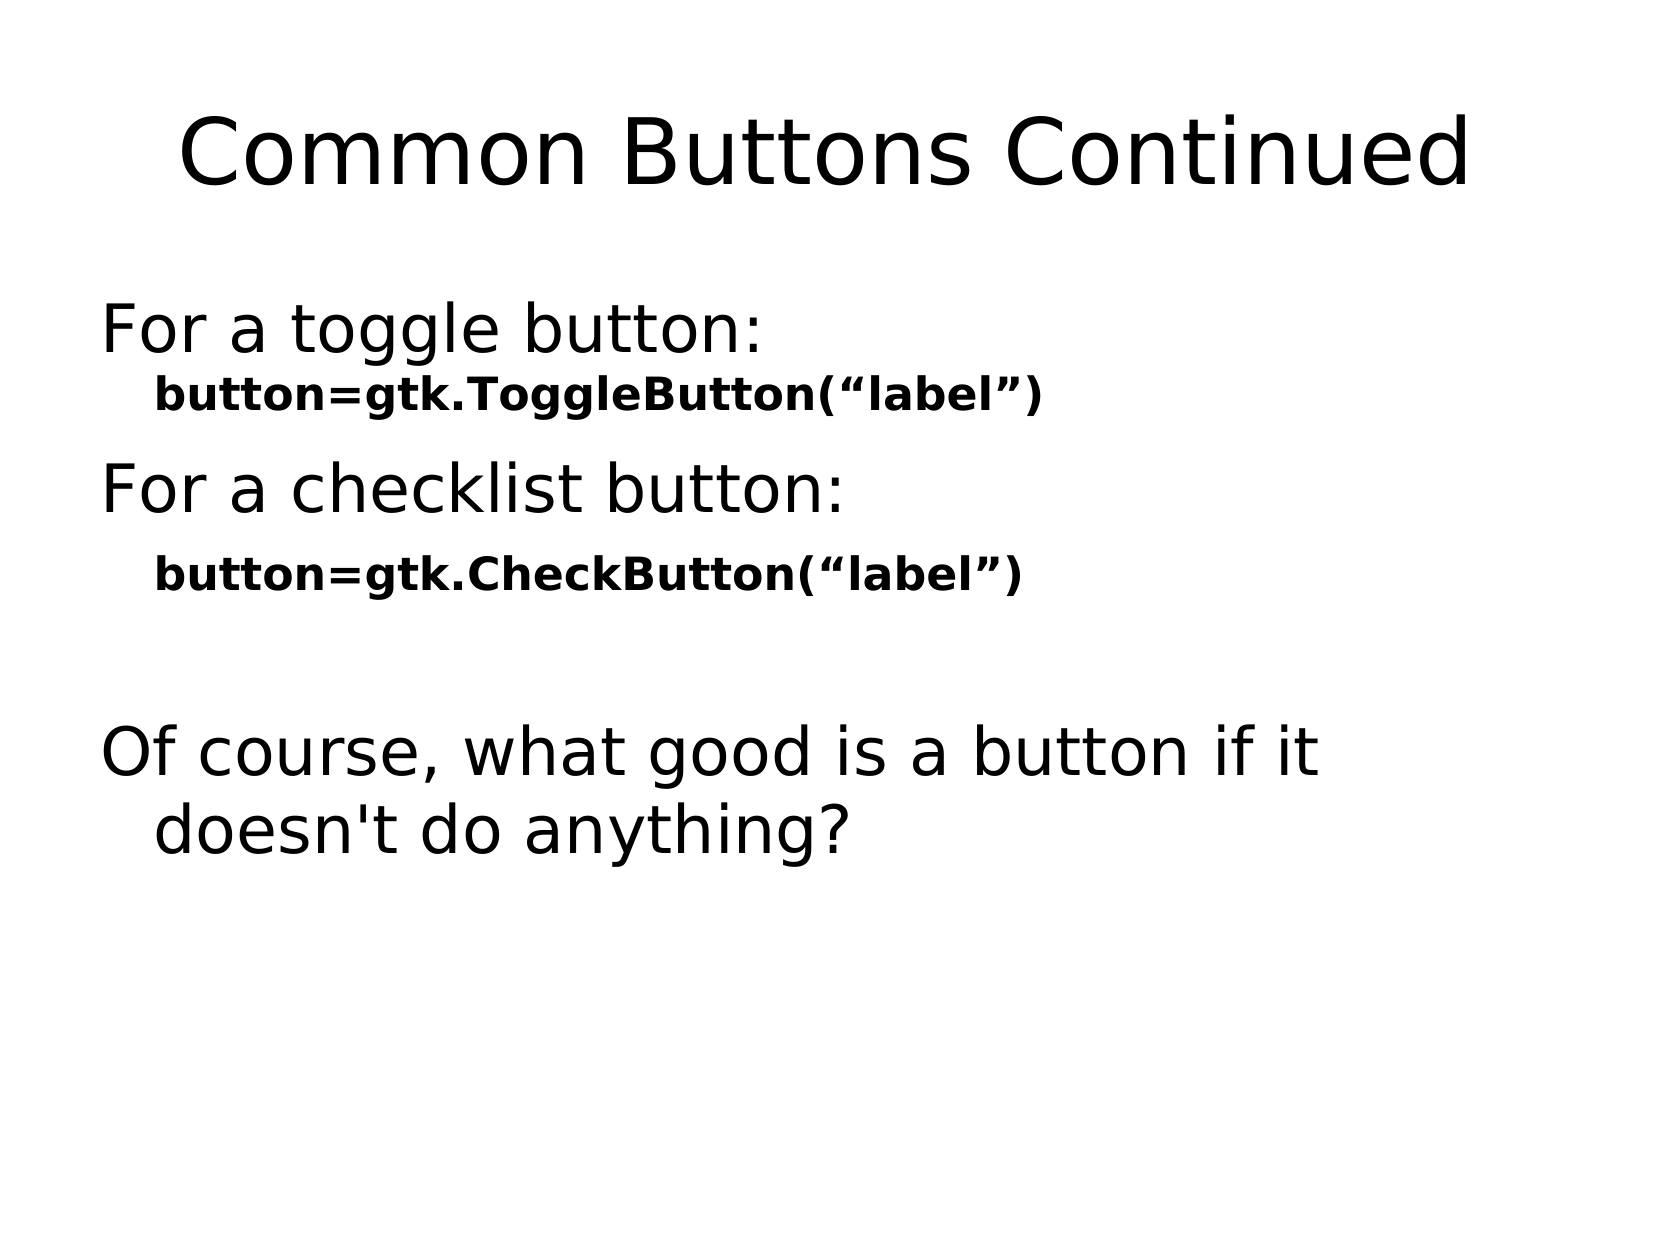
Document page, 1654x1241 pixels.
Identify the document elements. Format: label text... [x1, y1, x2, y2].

list For a toggle button: button=gtk.ToggleButton(“label”) For a checklist button: button=gtk.CheckButton(“label”) Of course, what good is a button if it doesn't do anything? [82, 290, 1571, 1109]
title Common Buttons Continued [82, 49, 1571, 257]
